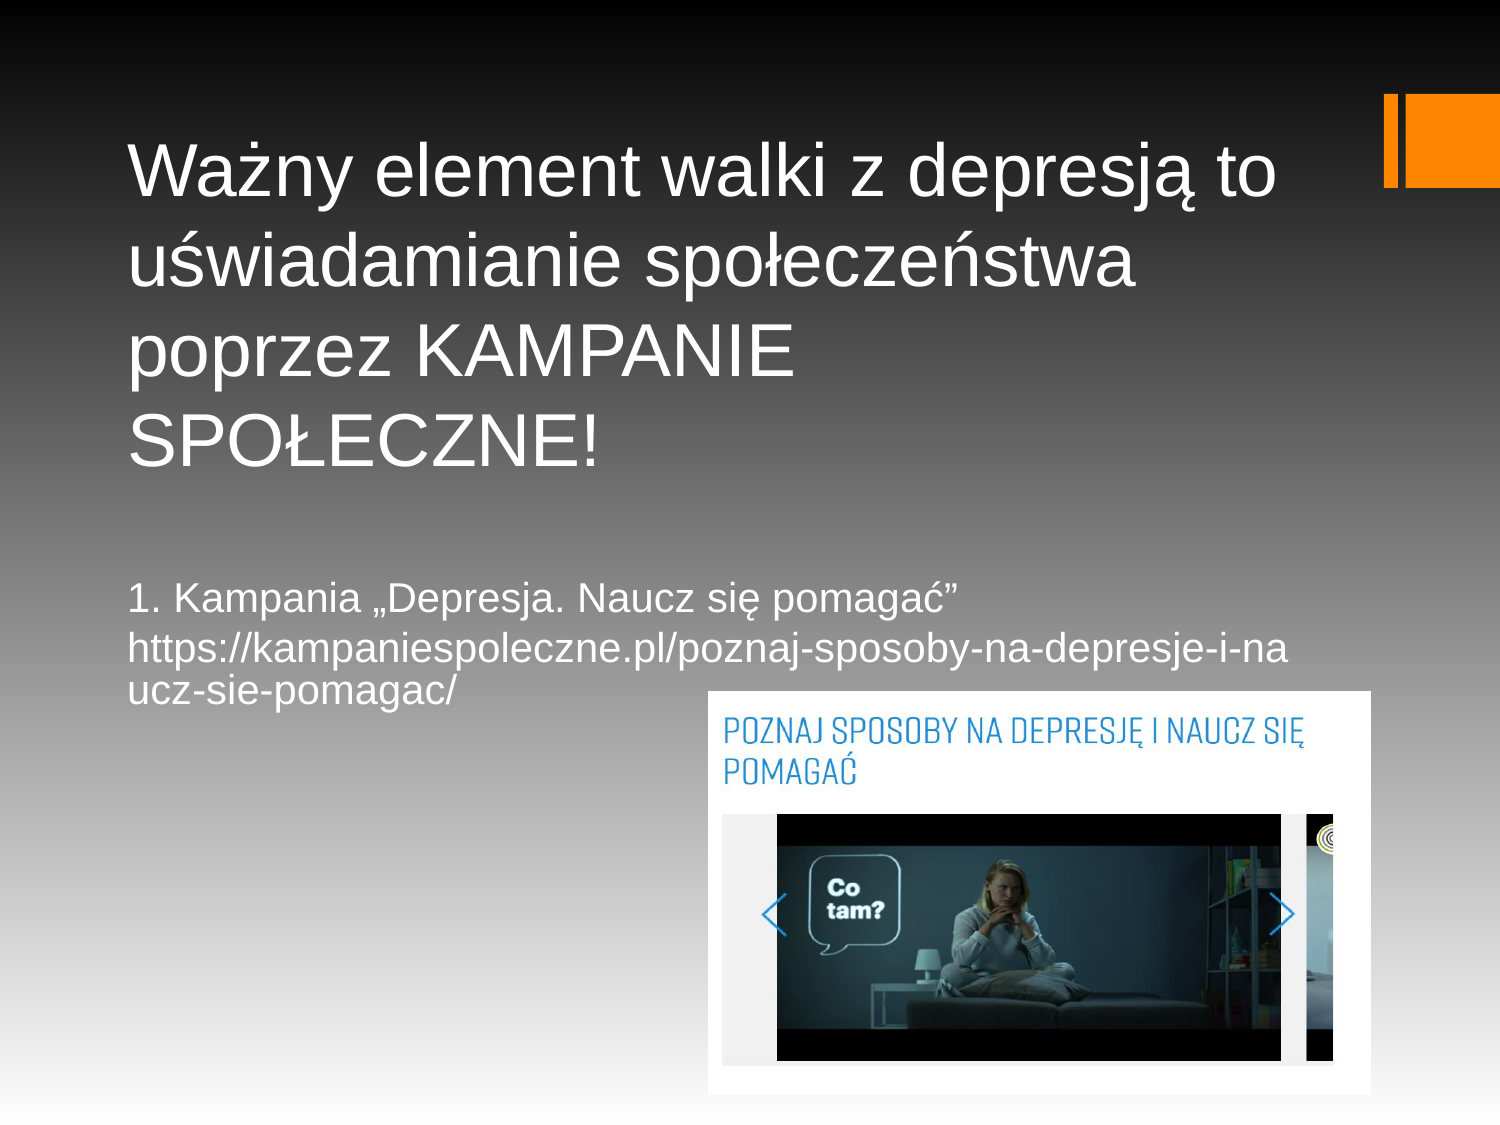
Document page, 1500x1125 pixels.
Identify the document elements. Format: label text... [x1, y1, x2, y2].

text_box Ważny element walki z depresją to uświadamianie społeczeństwa poprzez KAMPANIE SPOŁECZNE! 1. Kampania „Depresja. Naucz się pomagać” https://kampaniespoleczne.pl/poznaj-sposoby-na-depresje-i-naucz-sie-pomagac/ [112, 113, 1306, 829]
picture [708, 691, 1371, 1095]
